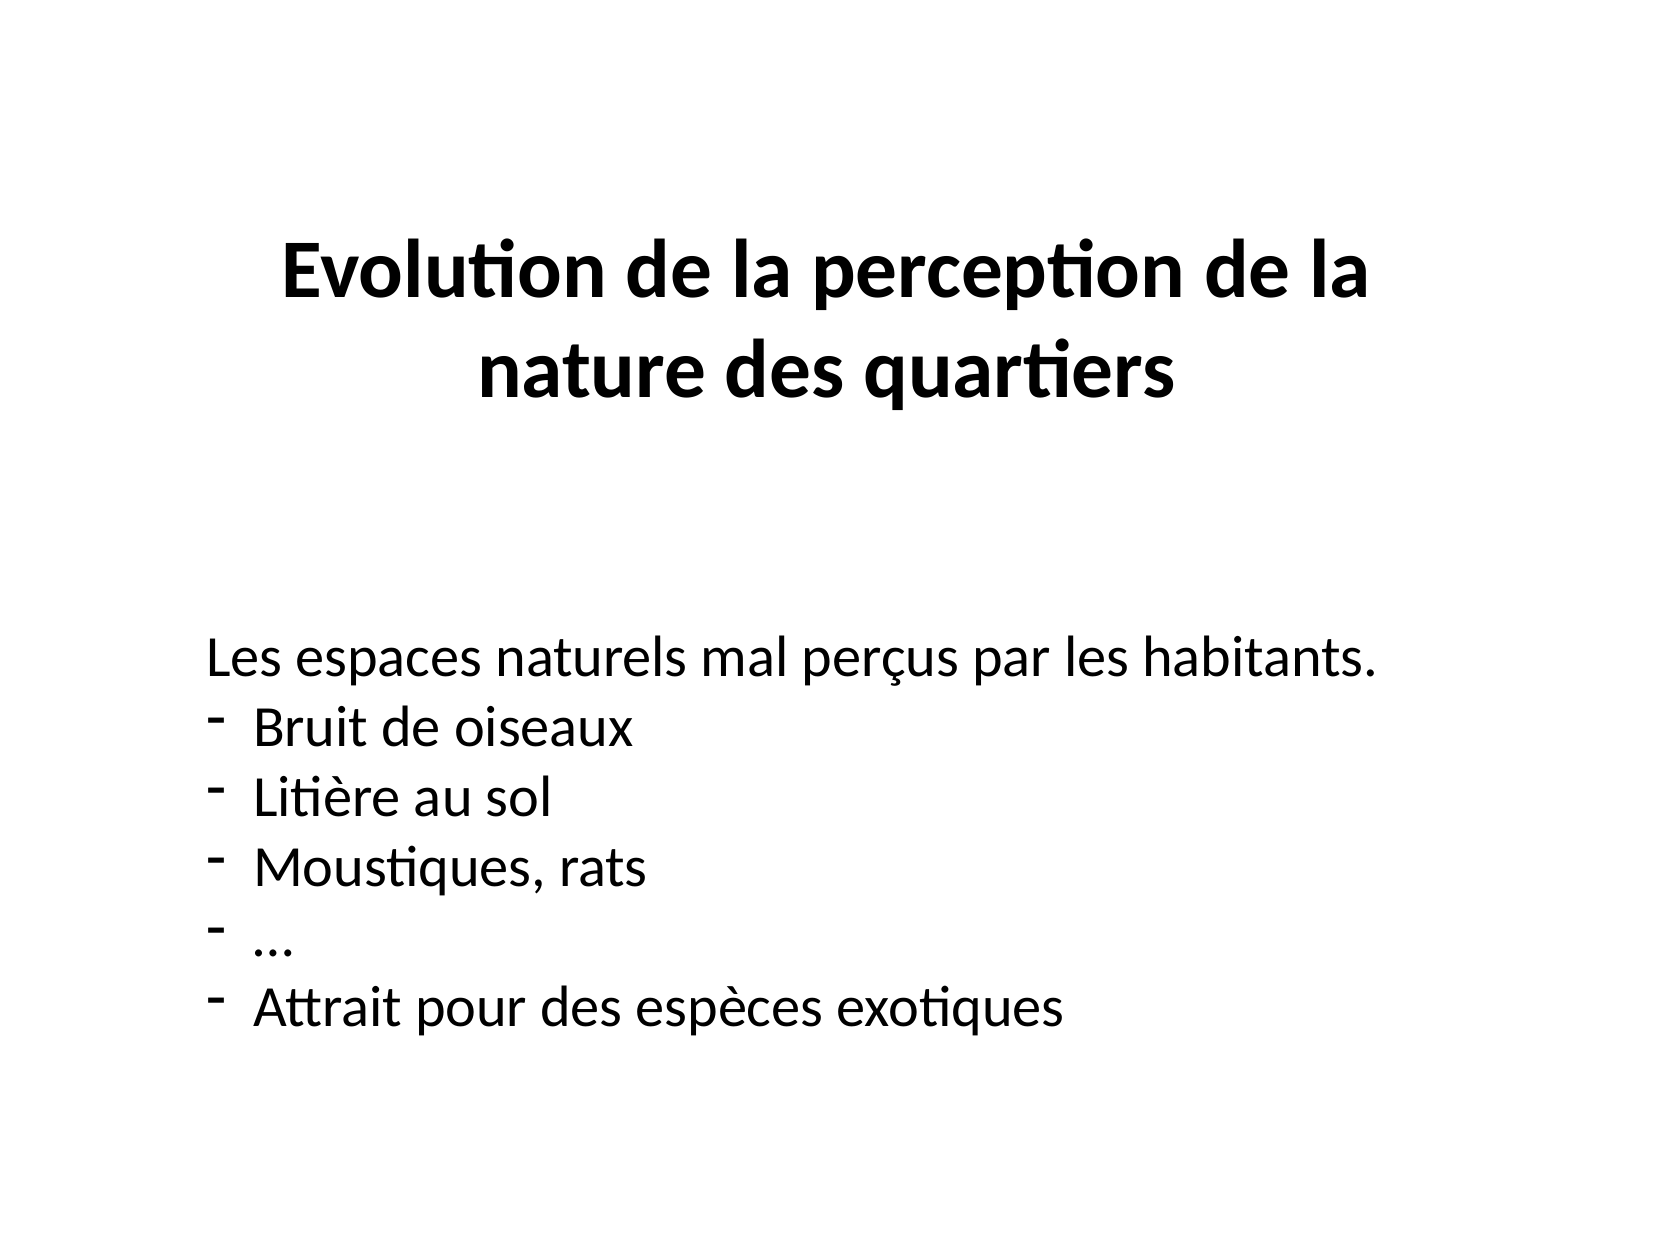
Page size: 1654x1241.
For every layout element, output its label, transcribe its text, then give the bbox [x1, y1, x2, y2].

text_box Evolution de la perception de la nature des quartiers [248, 206, 1406, 422]
text_box Les espaces naturels mal perçus par les habitants. Bruit de oiseaux Litière au sol Moustiques, rats … Attrait pour des espèces exotiques [191, 611, 1409, 1046]
